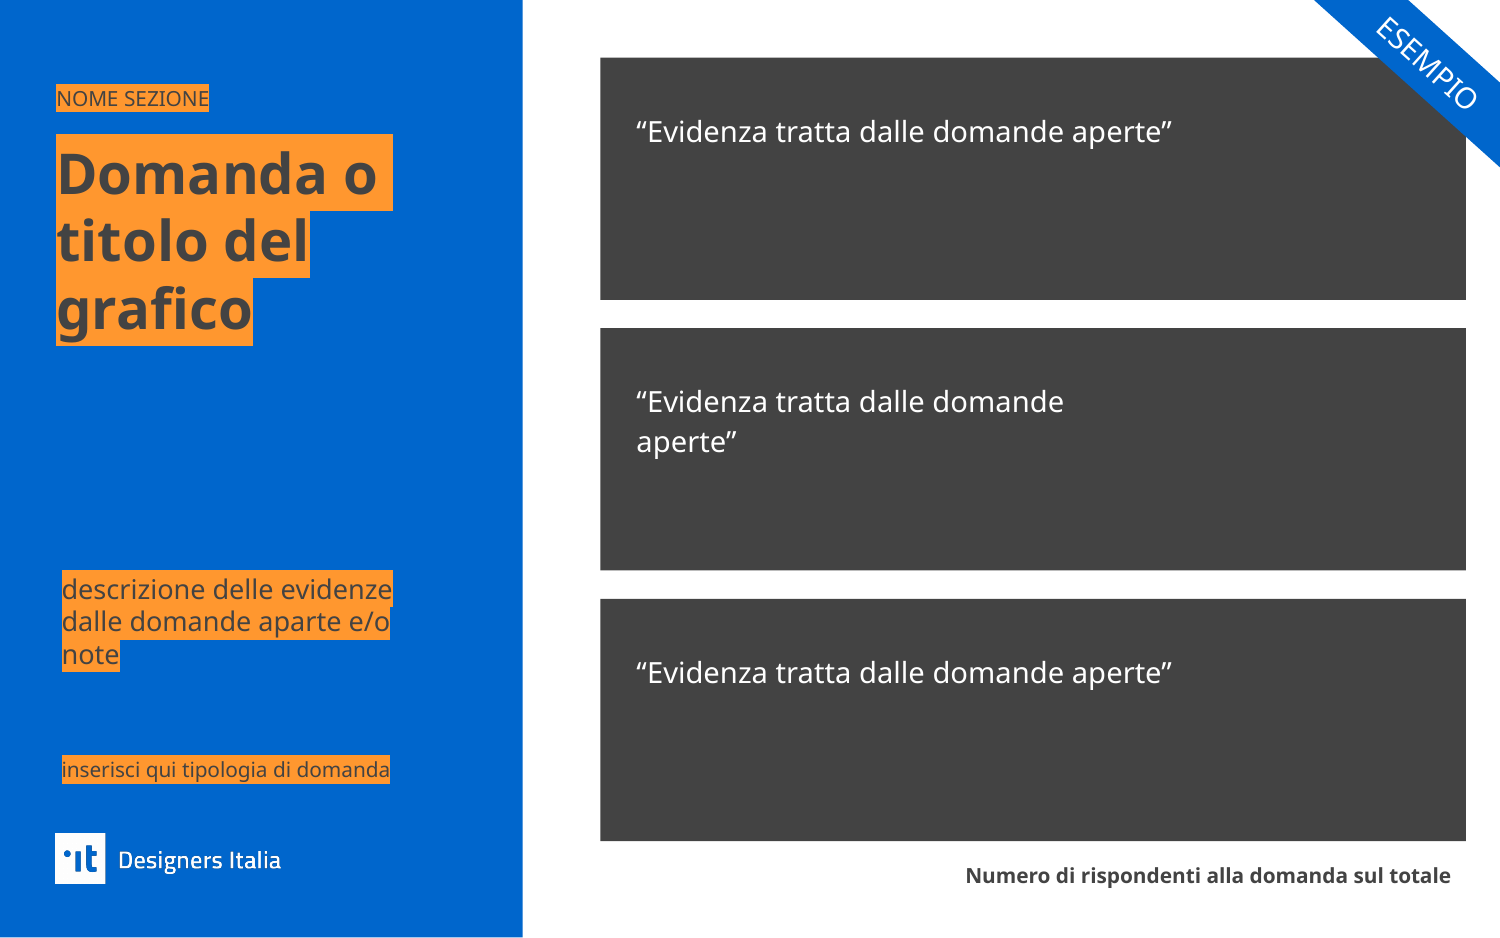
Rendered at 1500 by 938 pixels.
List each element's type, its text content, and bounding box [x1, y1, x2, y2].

text_box ESEMPIO [1348, 0, 1500, 139]
text_box NOME SEZIONE [41, 72, 463, 124]
text_box [0, 0, 523, 938]
text_box “Evidenza tratta dalle domande aperte” [621, 634, 1220, 793]
text_box “Evidenza tratta dalle domande aperte” [621, 363, 1187, 522]
text_box descrizione delle evidenze dalle domande aparte e/o note [46, 557, 458, 627]
text_box inserisci qui tipologia di domanda [46, 741, 458, 811]
text_box [600, 0, 1500, 300]
text_box [600, 328, 1466, 571]
text_box Domanda o titolo del grafico [41, 123, 489, 427]
text_box [600, 598, 1466, 842]
text_box “Evidenza tratta dalle domande aperte” [621, 92, 1242, 251]
text_box Numero di rispondenti alla domanda sul totale [854, 847, 1466, 917]
picture [55, 833, 294, 884]
text_box [1396, 0, 1500, 94]
